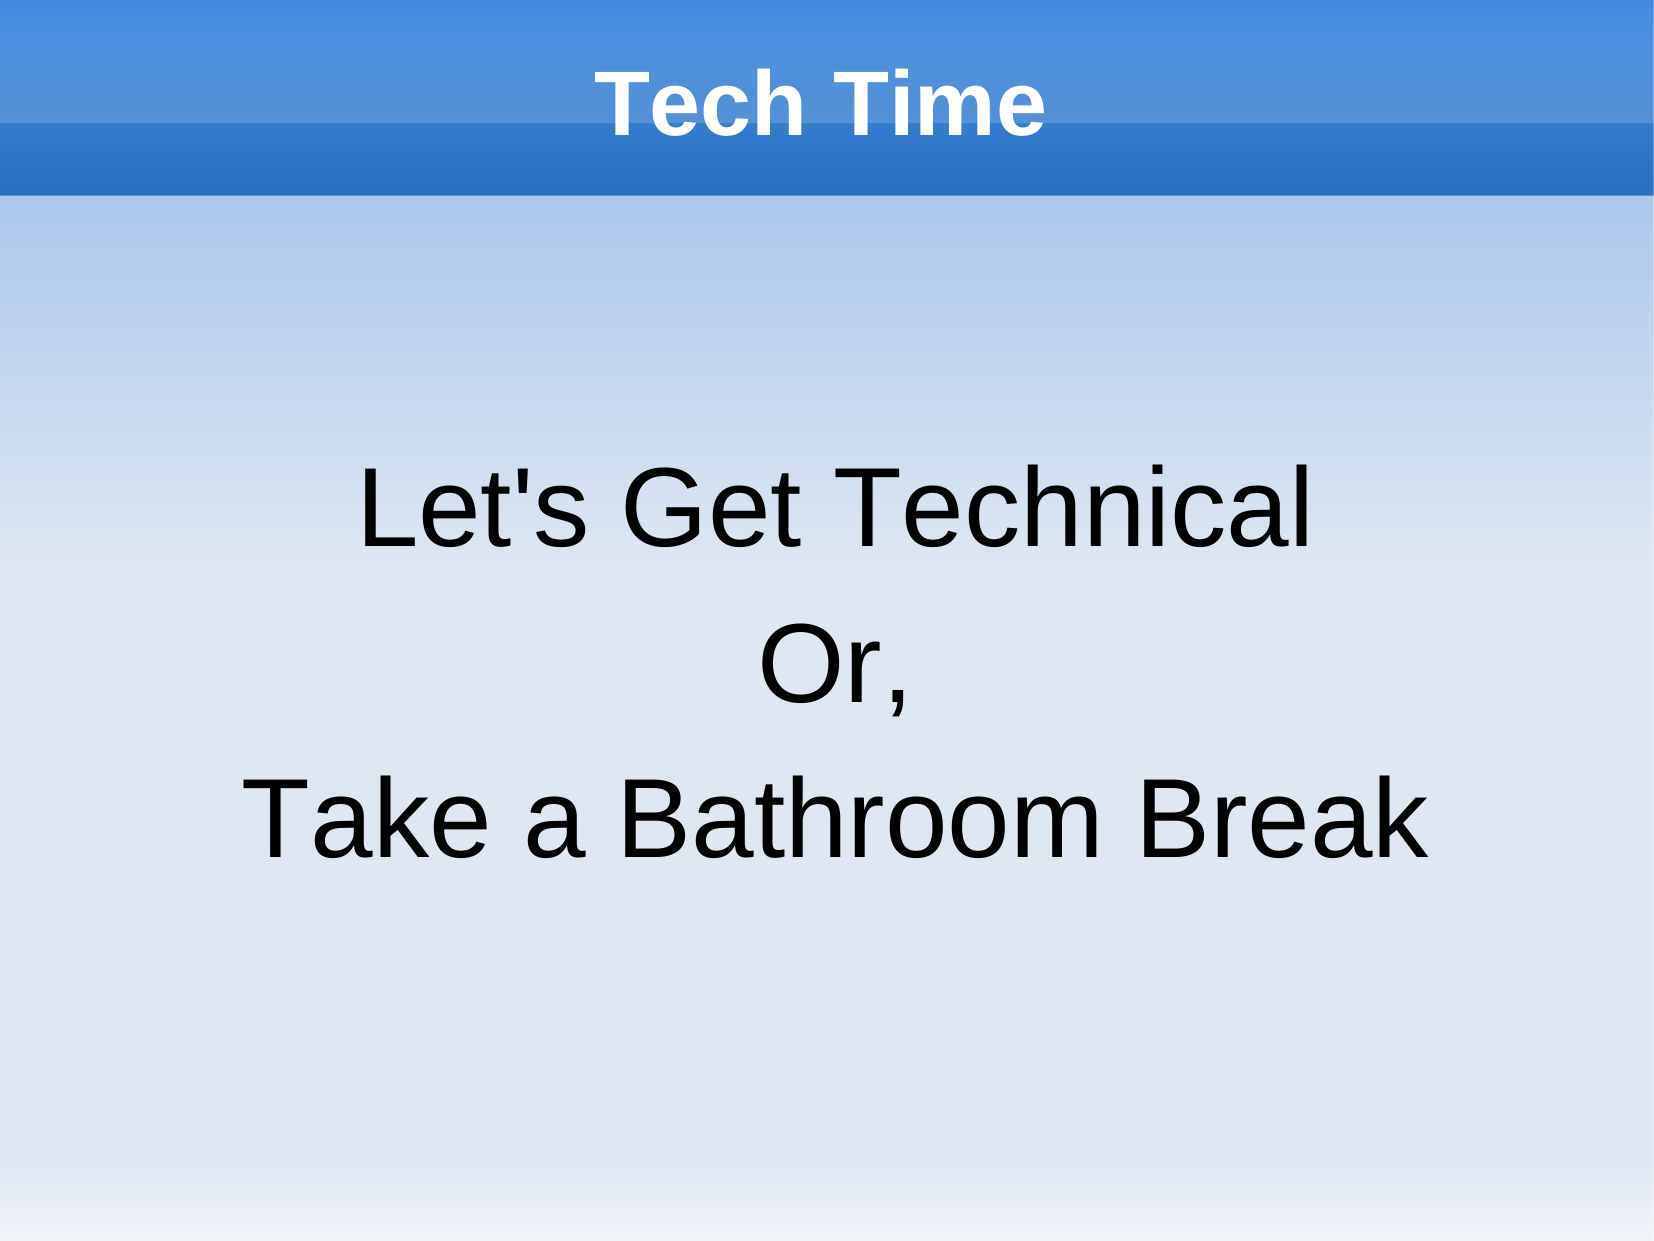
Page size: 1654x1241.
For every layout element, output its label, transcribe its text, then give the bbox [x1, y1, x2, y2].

title Tech Time [76, 7, 1565, 200]
list Let's Get Technical Or, Take a Bathroom Break [82, 290, 1571, 1094]
picture [0, 0, 1654, 1241]
